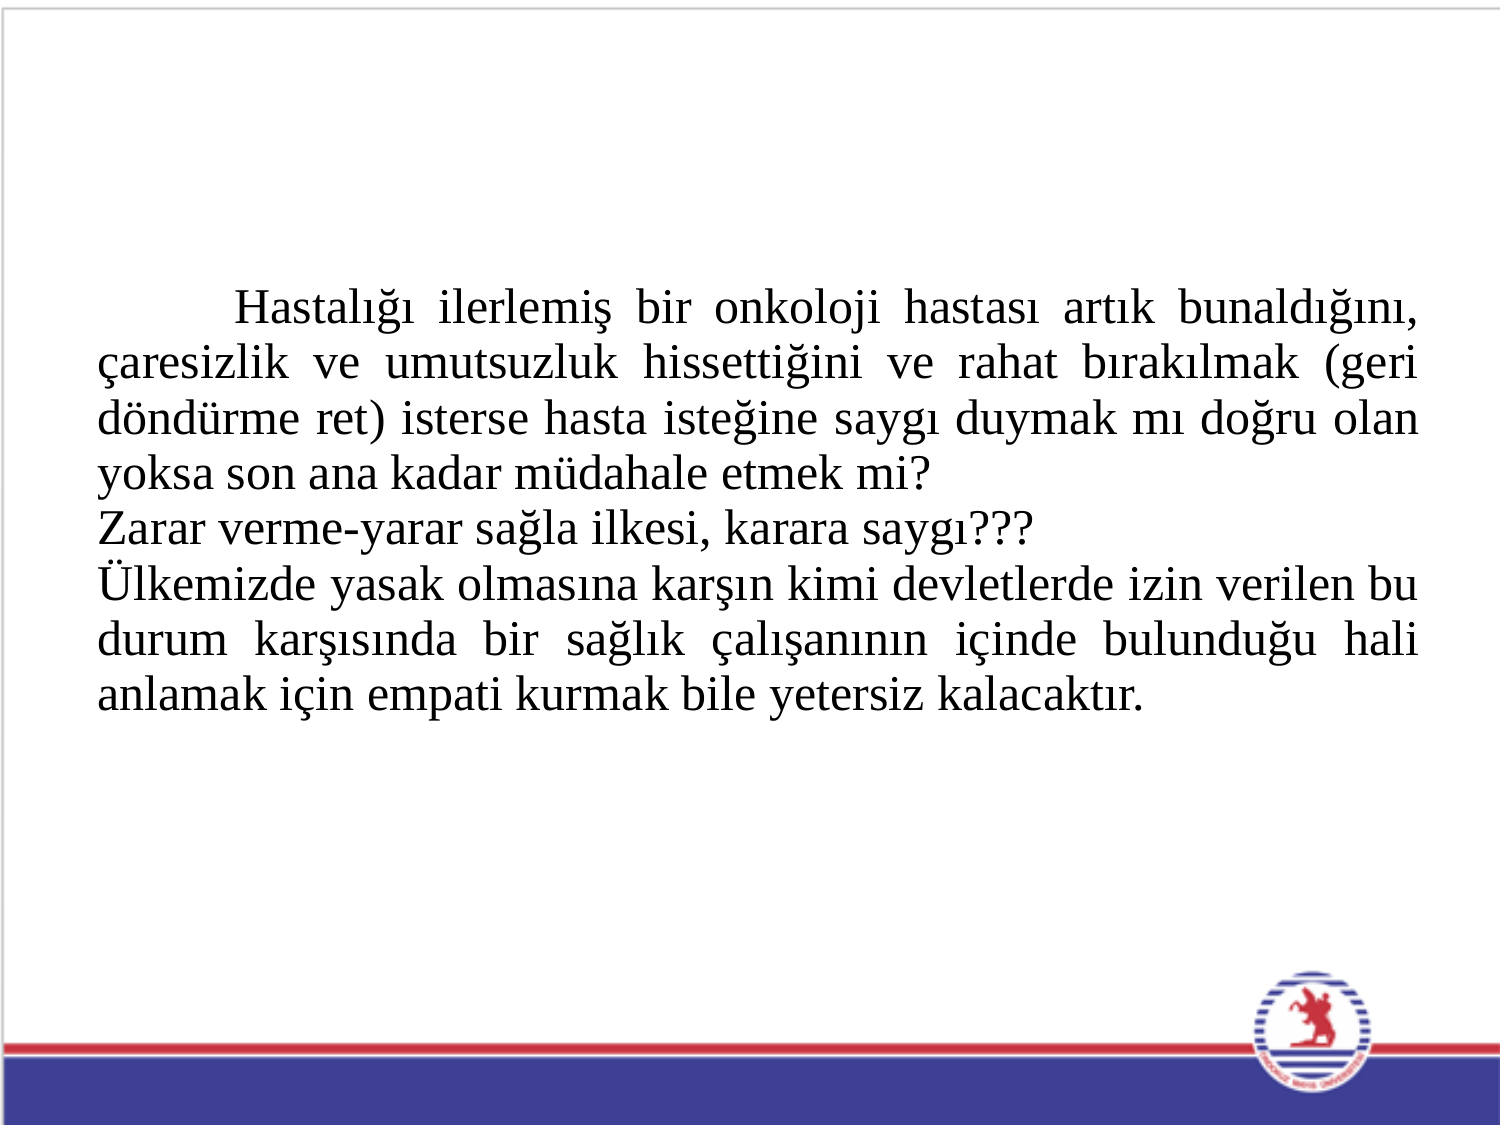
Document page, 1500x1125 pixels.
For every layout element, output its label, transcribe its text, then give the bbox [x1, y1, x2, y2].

text_box Hastalığı ilerlemiş bir onkoloji hastası artık bunaldığını, çaresizlik ve umutsuzluk hissettiğini ve rahat bırakılmak (geri döndürme ret) isterse hasta isteğine saygı duymak mı doğru olan yoksa son ana kadar müdahale etmek mi? Zarar verme-yarar sağla ilkesi, karara saygı??? Ülkemizde yasak olmasına karşın kimi devletlerde izin verilen bu durum karşısında bir sağlık çalışanının içinde bulunduğu hali anlamak için empati kurmak bile yetersiz kalacaktır. [82, 271, 1436, 751]
